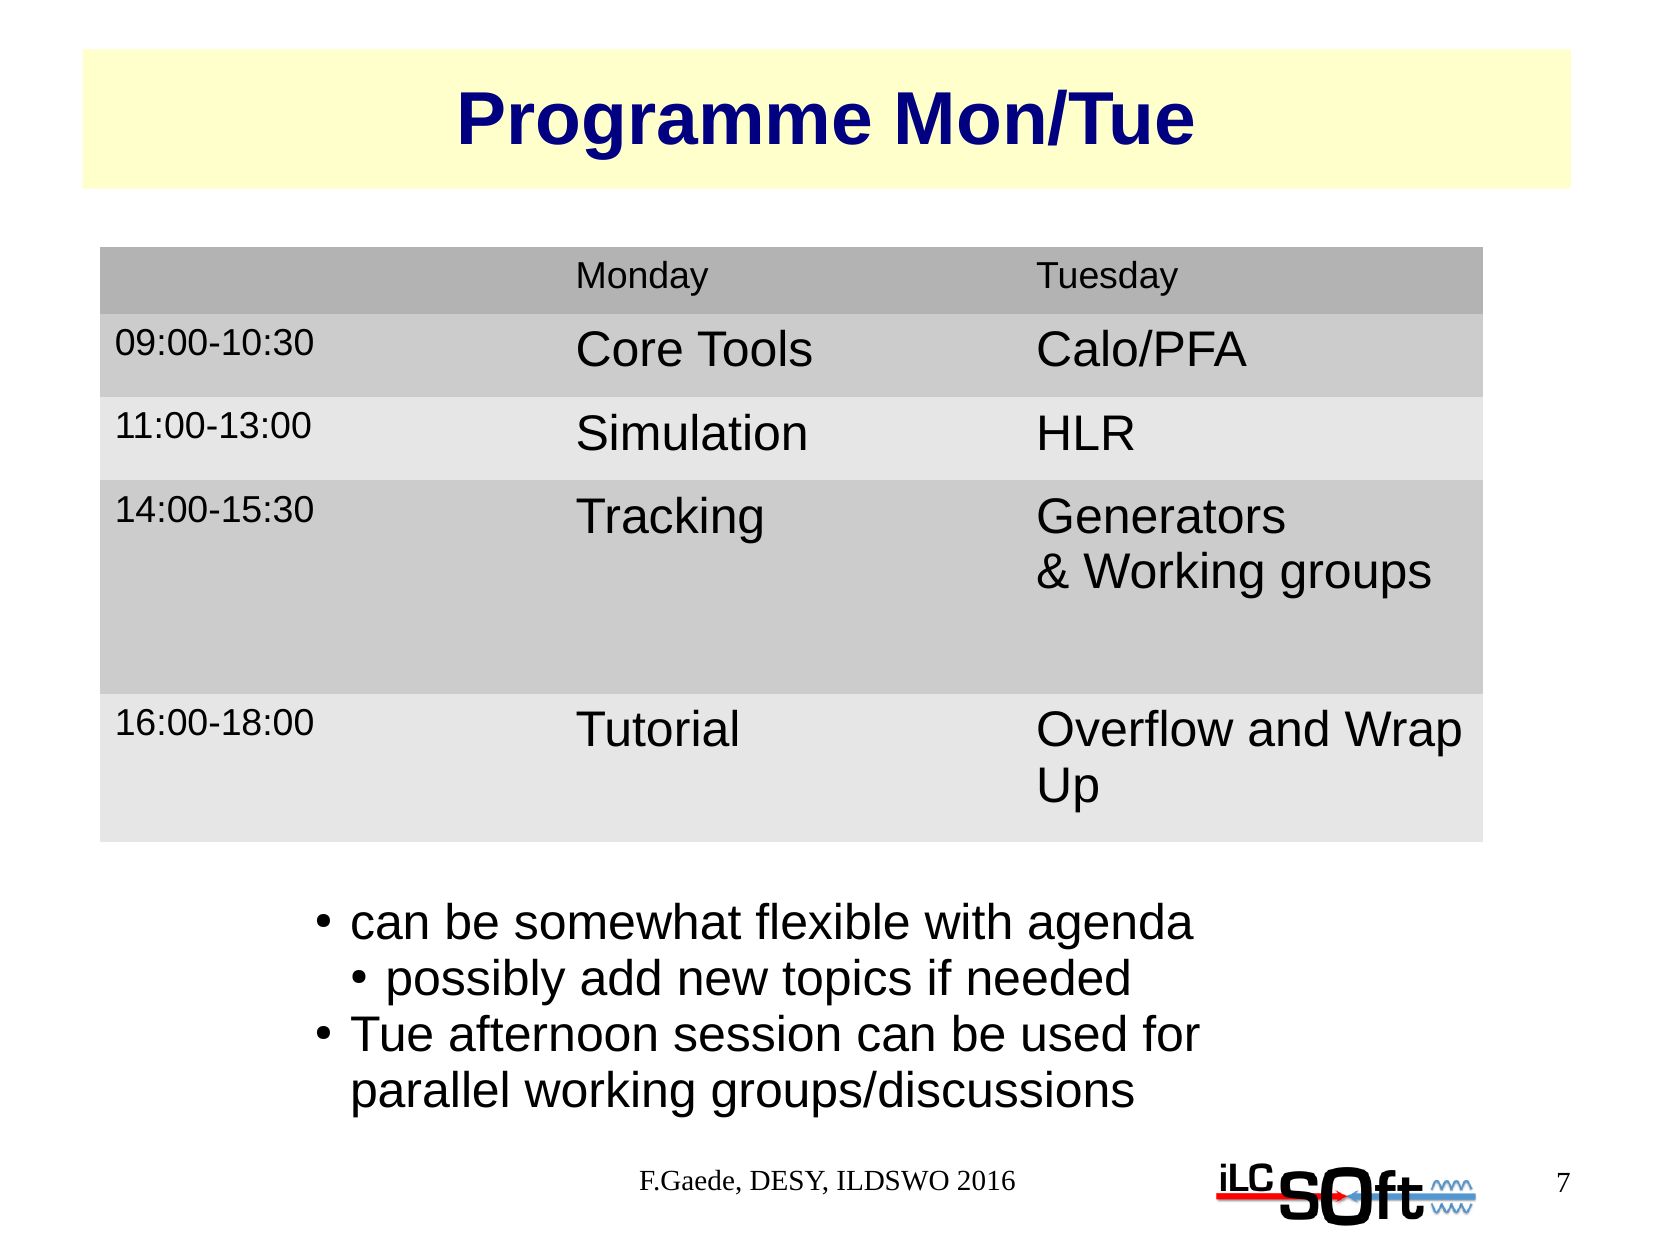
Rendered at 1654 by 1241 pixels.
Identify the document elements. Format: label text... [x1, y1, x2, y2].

table_header Monday [561, 247, 1022, 314]
table_header Tuesday [1022, 247, 1483, 314]
text_box can be somewhat flexible with agenda possibly add new topics if needed Tue afternoon session can be used for parallel working groups/discussions [299, 887, 1231, 1126]
table_cell Generators & Working groups [1022, 480, 1483, 694]
table_cell Simulation [561, 397, 1022, 480]
table_cell 11:00-13:00 [100, 397, 561, 480]
table_cell HLR [1022, 397, 1483, 480]
table_cell Tracking [561, 480, 1022, 694]
title Programme Mon/Tue [82, 49, 1571, 189]
table_cell Tutorial [561, 694, 1022, 842]
table_cell Core Tools [561, 314, 1022, 397]
table_cell Overflow and Wrap Up [1022, 694, 1483, 842]
table_cell 09:00-10:30 [100, 314, 561, 397]
table_cell Calo/PFA [1022, 314, 1483, 397]
table_cell 14:00-15:30 [100, 480, 561, 694]
table_cell 16:00-18:00 [100, 694, 561, 842]
picture [1206, 1155, 1561, 1241]
table_header [100, 247, 561, 314]
